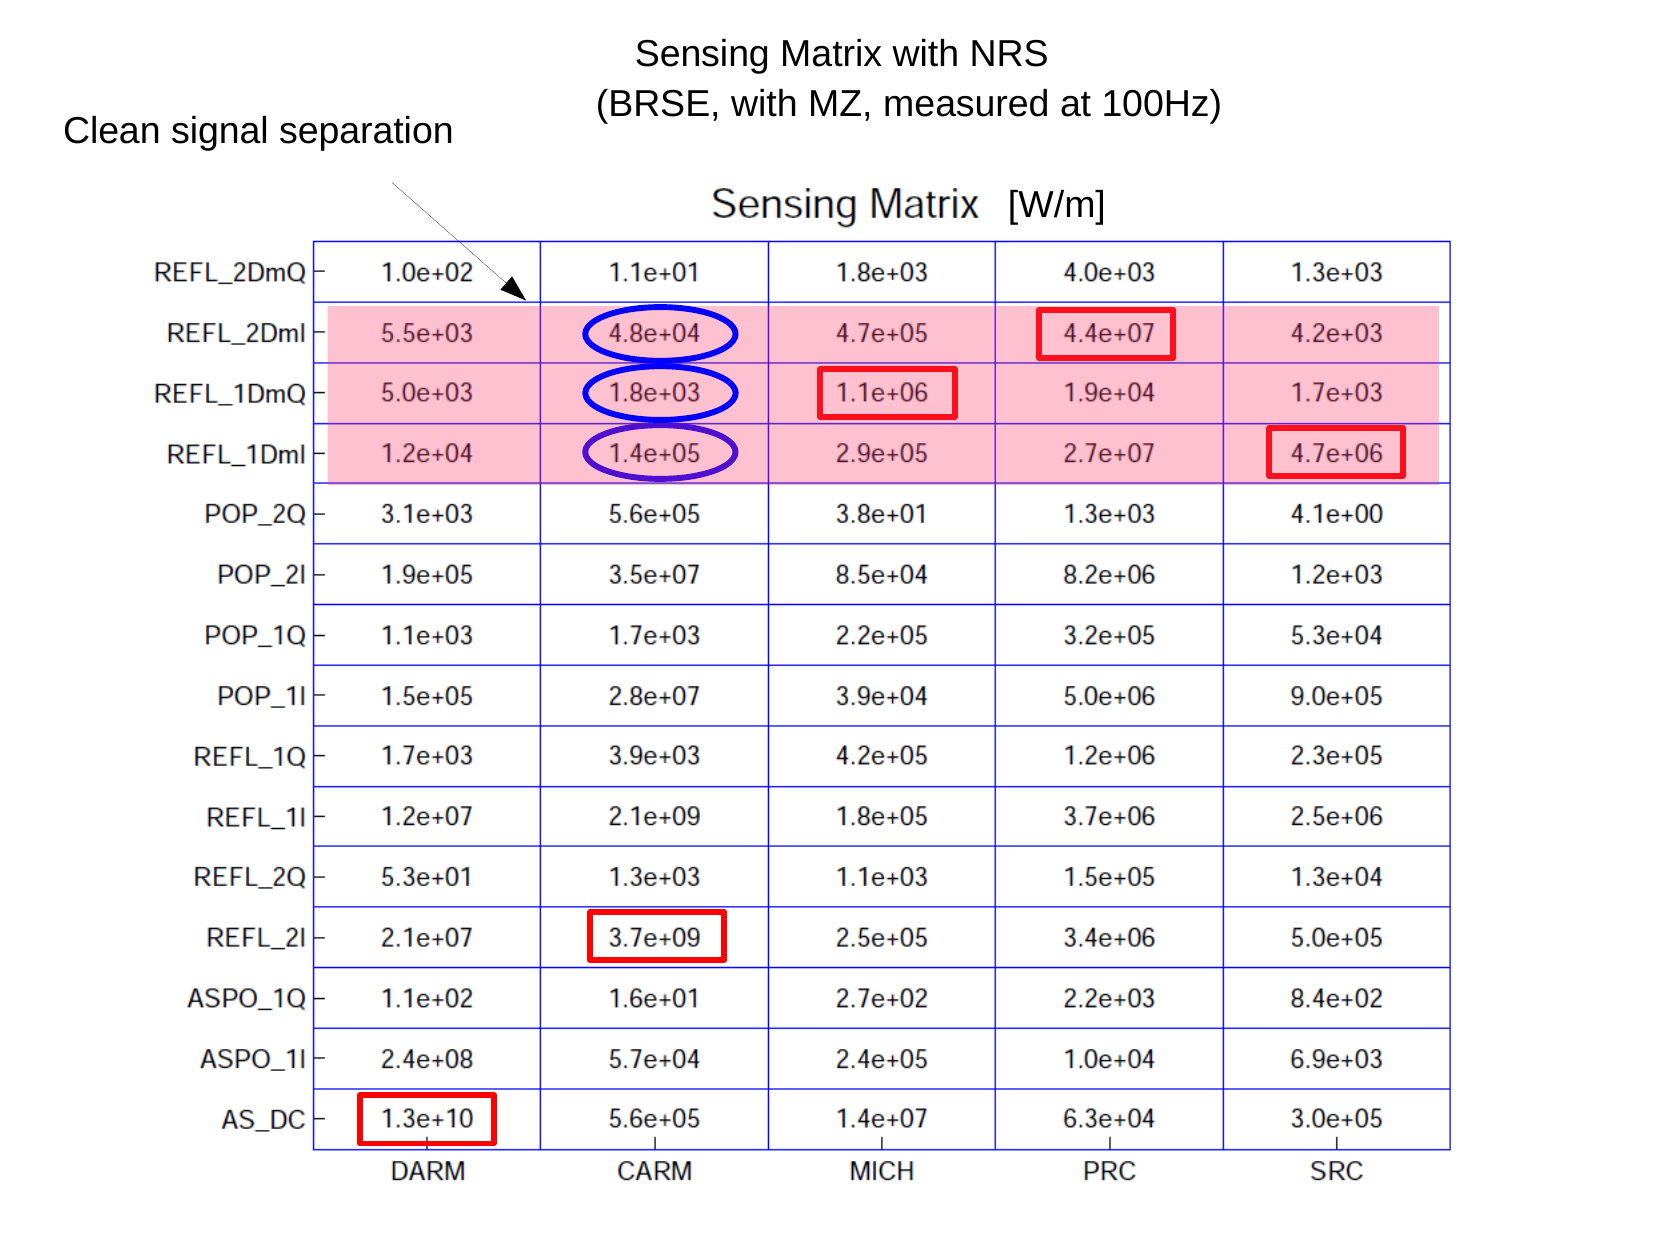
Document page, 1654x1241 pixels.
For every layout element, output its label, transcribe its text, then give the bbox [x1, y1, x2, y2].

text_box Sensing Matrix with NRS [619, 24, 1064, 75]
picture [125, 160, 1503, 1214]
text_box [589, 311, 732, 357]
text_box Clean signal separation [48, 101, 469, 159]
text_box [327, 305, 1439, 485]
text_box [589, 370, 732, 416]
text_box [W/m] [993, 176, 1122, 234]
text_box (BRSE, with MZ, measured at 100Hz) [580, 75, 1238, 133]
